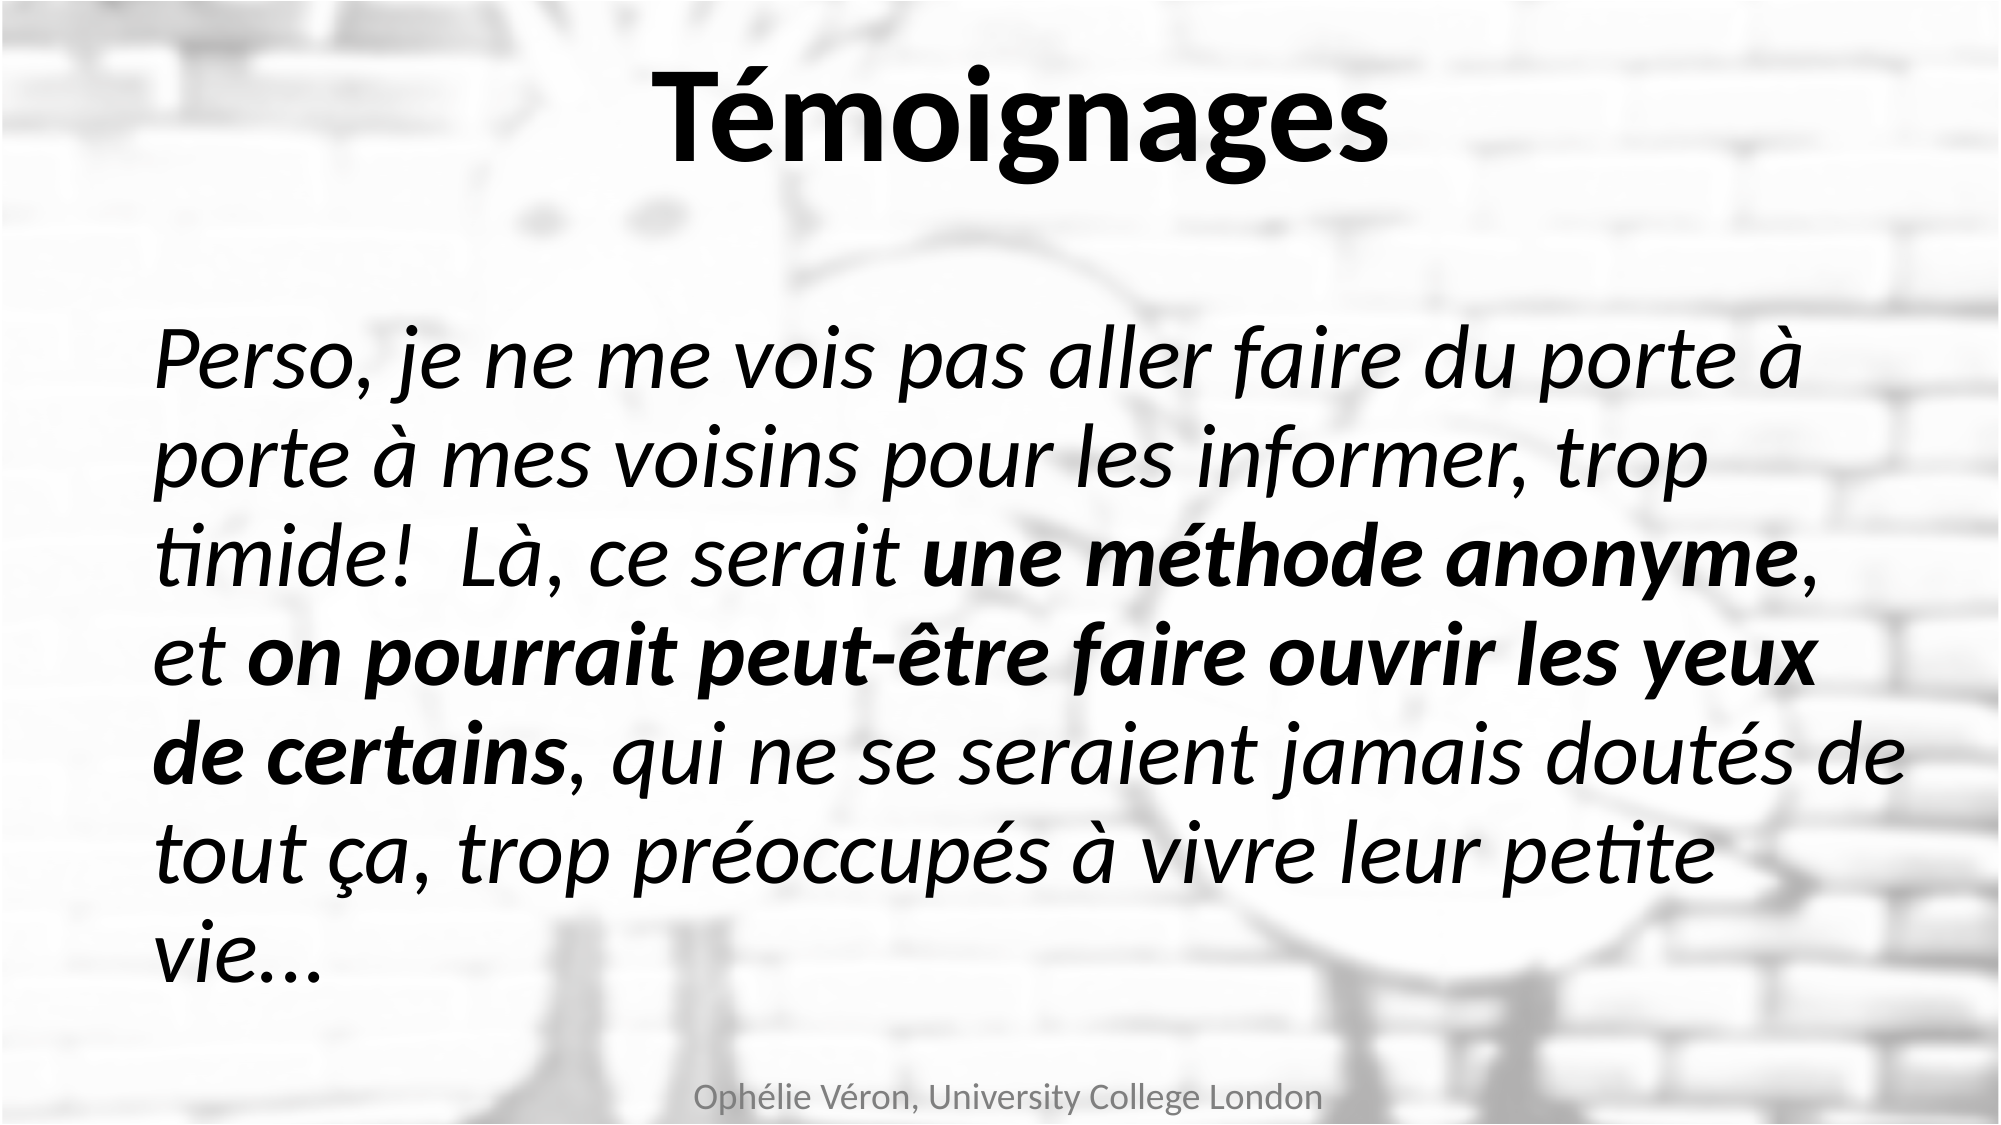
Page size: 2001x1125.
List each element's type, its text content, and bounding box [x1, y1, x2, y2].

list Perso, je ne me vois pas aller faire du porte à porte à mes voisins pour les informer, trop timide! Là, ce serait une méthode anonyme, et on pourrait peut-être faire ouvrir les yeux de certains, qui ne se seraient jamais doutés de tout ça, trop préoccupés à vivre leur petite vie... [137, 301, 1930, 1014]
text_box Ophélie Véron, University College London [678, 1064, 1348, 1125]
picture [2, 1, 1999, 1124]
title Témoignages [113, 35, 1930, 194]
